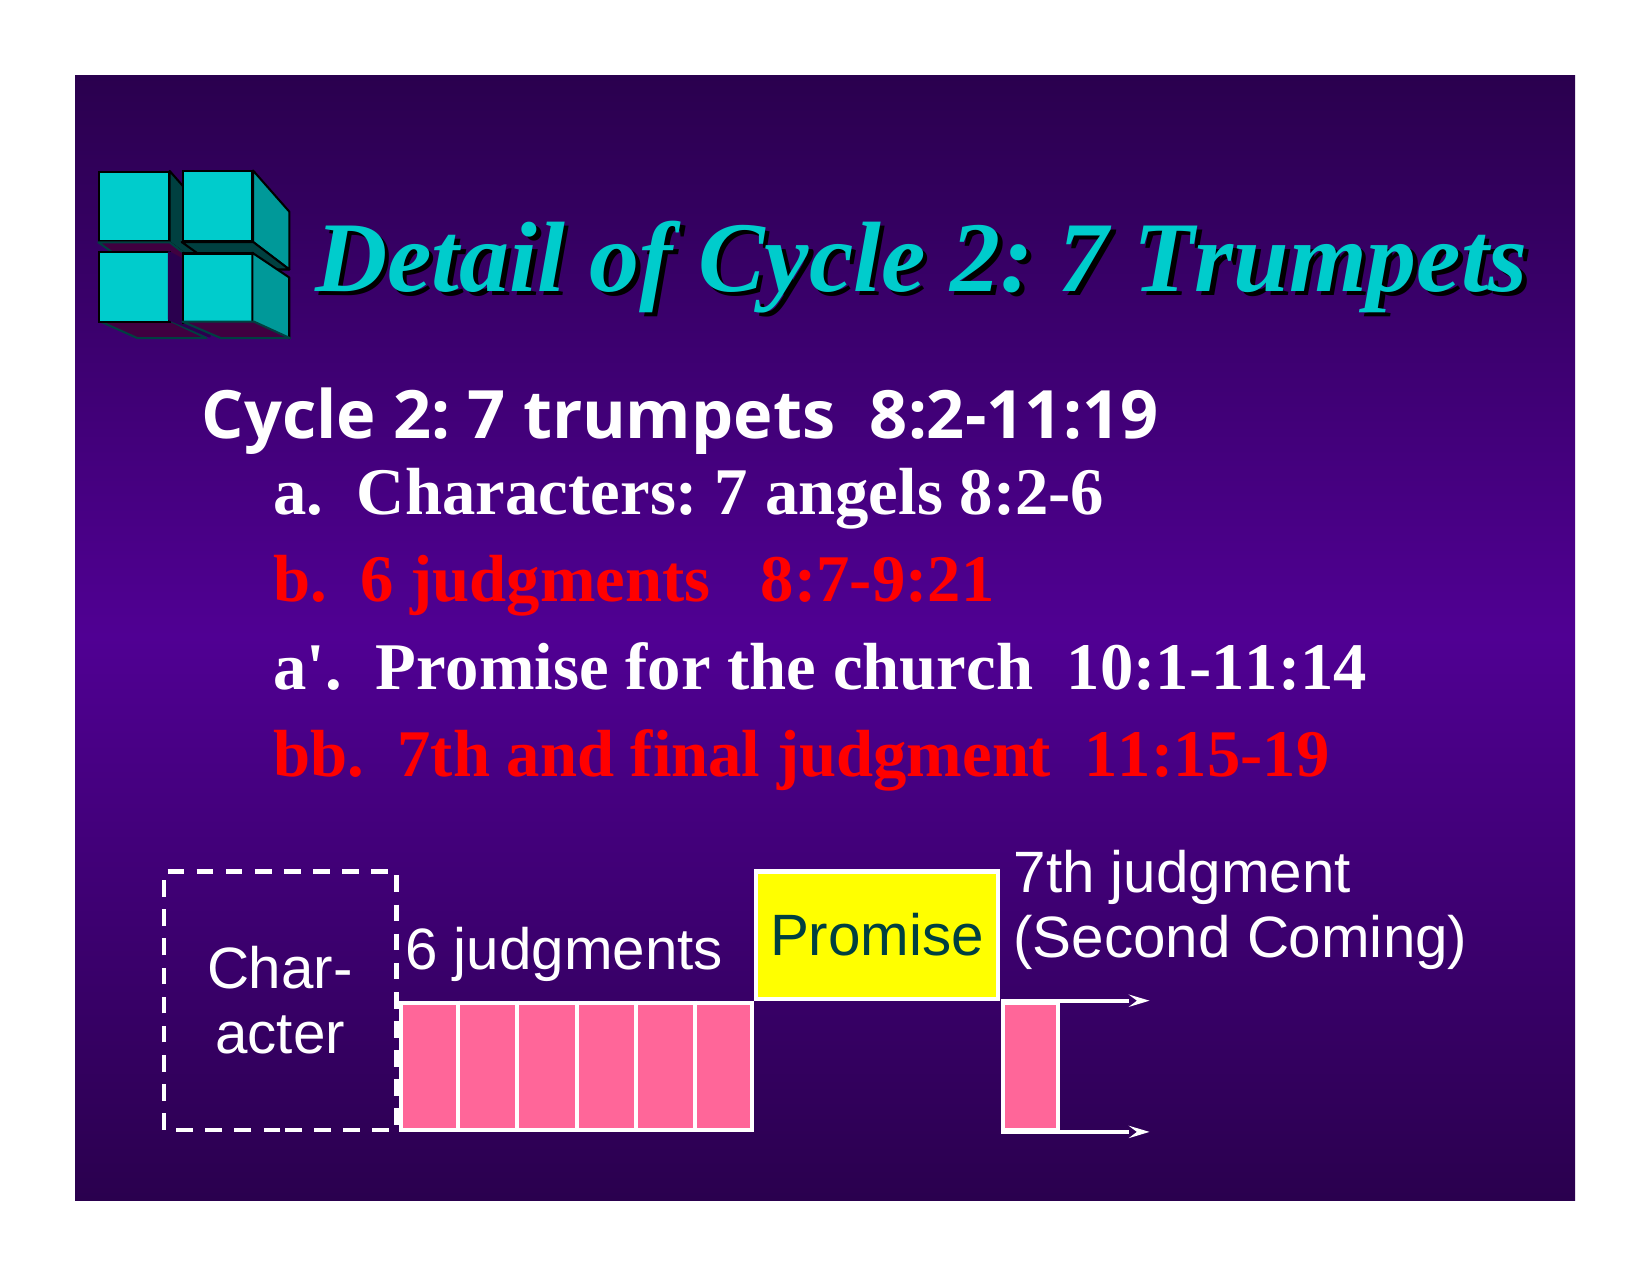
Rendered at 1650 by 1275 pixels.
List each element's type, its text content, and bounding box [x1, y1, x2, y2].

text_box Char- acter [163, 871, 397, 1130]
list Cycle 2: 7 trumpets 8:2-11:19 [187, 360, 1535, 447]
text_box [697, 1002, 753, 1130]
text_box [519, 1002, 575, 1130]
text_box Promise [756, 871, 998, 999]
title Detail of Cycle 2: 7 Trumpets [300, 120, 1575, 395]
text_box [400, 1002, 456, 1130]
text_box a. Characters: 7 angels 8:2-6 [187, 447, 1535, 535]
text_box 6 judgments [390, 910, 756, 990]
text_box bb. 7th and final judgment 11:15-19 [187, 710, 1535, 800]
text_box a'. Promise for the church 10:1-11:14 [187, 622, 1535, 710]
text_box b. 6 judgments 8:7-9:21 [187, 535, 1535, 622]
text_box [638, 1002, 693, 1130]
text_box 7th judgment (Second Coming) [999, 832, 1536, 977]
text_box [1003, 1002, 1058, 1130]
text_box [579, 1002, 634, 1130]
text_box [460, 1002, 515, 1130]
